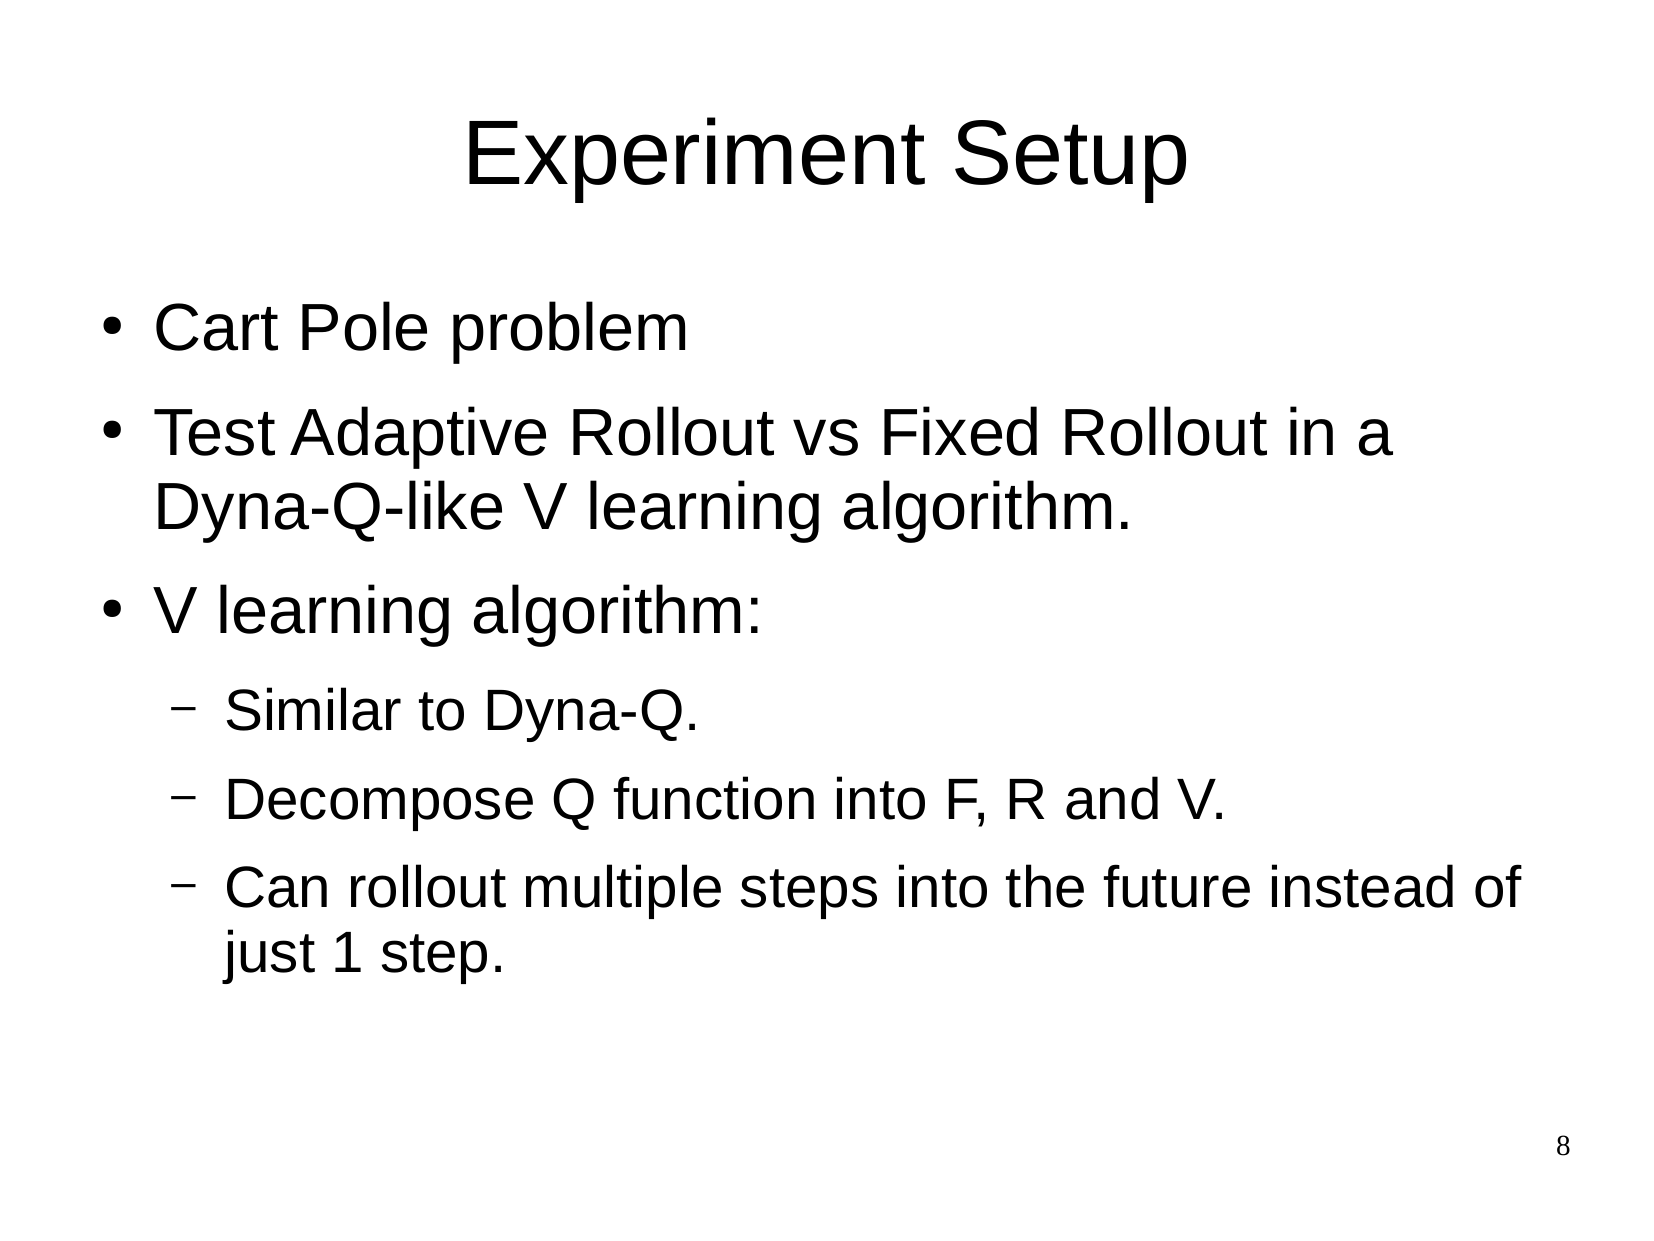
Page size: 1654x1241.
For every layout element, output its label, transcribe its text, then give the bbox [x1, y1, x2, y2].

title Experiment Setup [82, 49, 1571, 257]
list Cart Pole problem Test Adaptive Rollout vs Fixed Rollout in a Dyna-Q-like V learning algorithm. V learning algorithm: Similar to Dyna-Q. Decompose Q function into F, R and V. Can rollout multiple steps into the future instead of just 1 step. [82, 290, 1571, 1010]
